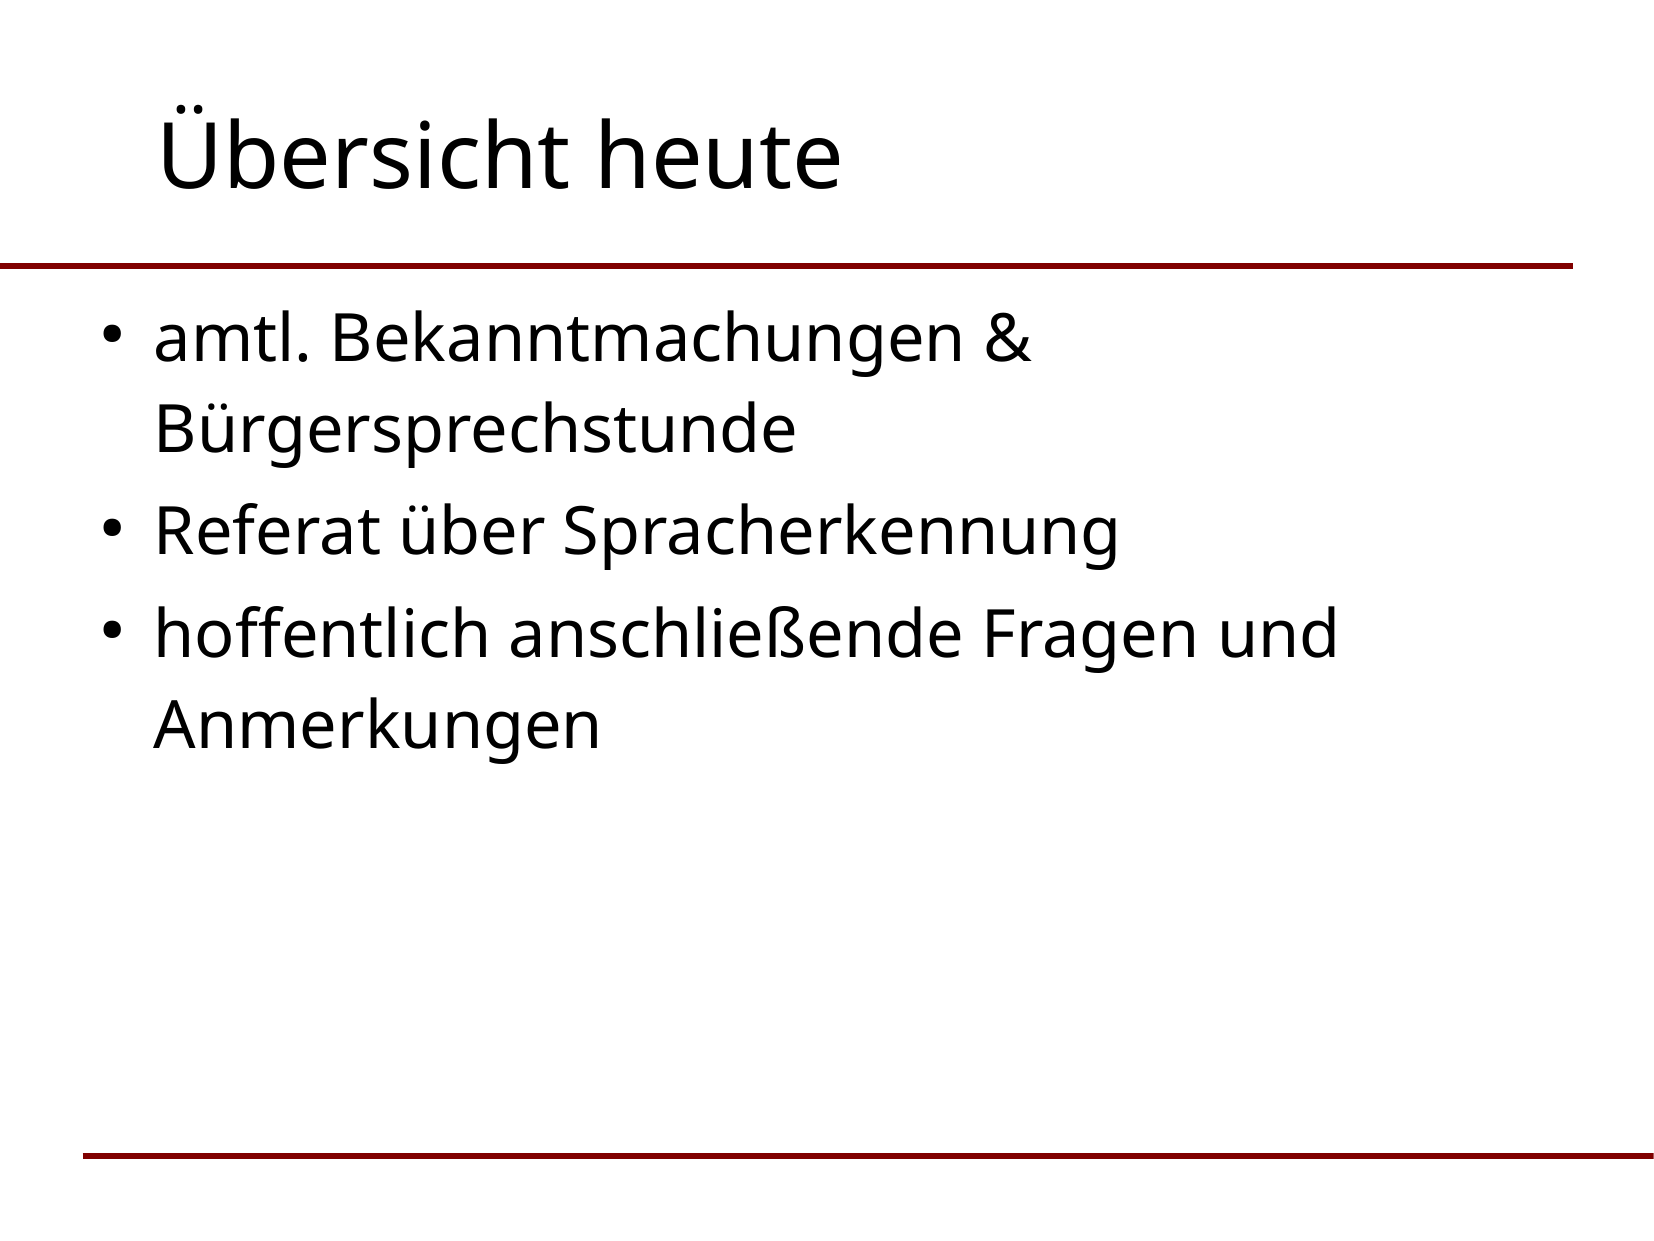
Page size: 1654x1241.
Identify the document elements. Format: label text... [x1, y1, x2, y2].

title Übersicht heute [82, 49, 1571, 257]
list amtl. Bekanntmachungen & Bürgersprechstunde Referat über Spracherkennung hoffentlich anschließende Fragen und Anmerkungen [82, 290, 1571, 1109]
